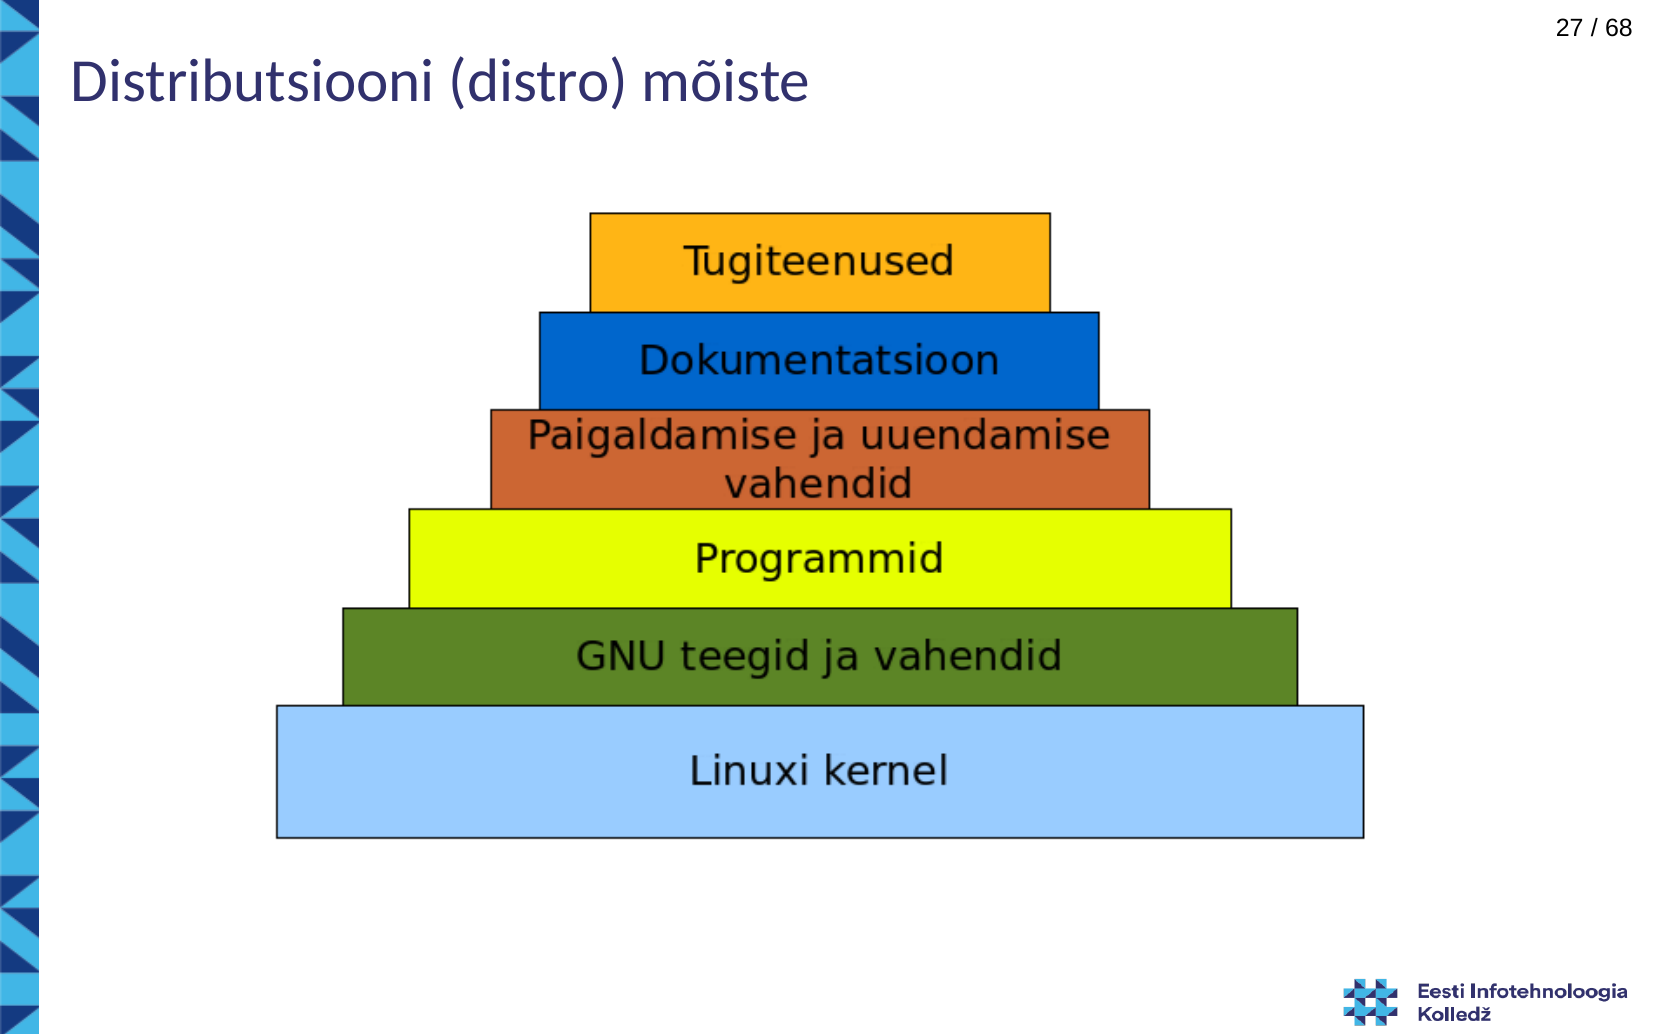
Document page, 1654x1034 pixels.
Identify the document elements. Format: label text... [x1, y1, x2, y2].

title Distributsiooni (distro) mõiste [70, 41, 1630, 130]
picture [212, 178, 1431, 875]
